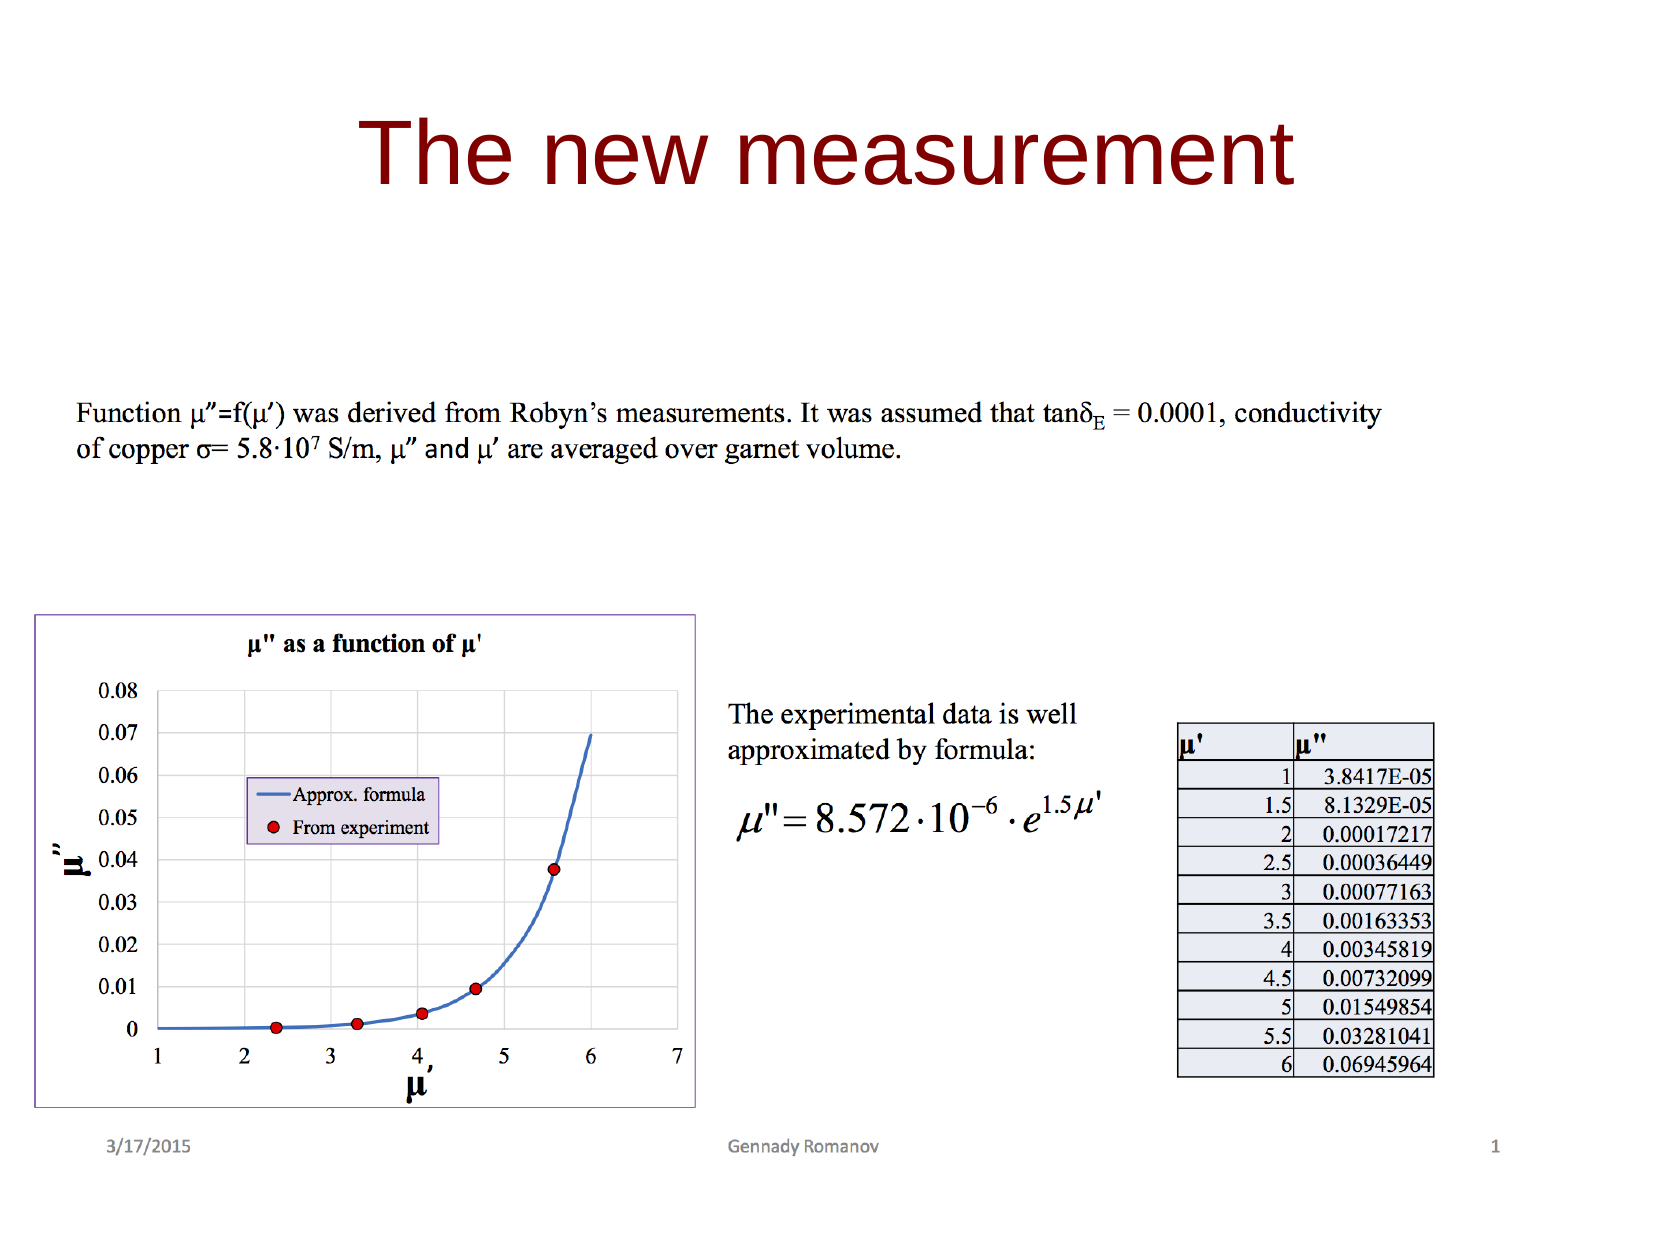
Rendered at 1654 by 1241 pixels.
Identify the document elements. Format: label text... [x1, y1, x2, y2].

title The new measurement [82, 49, 1571, 257]
picture [15, 299, 1591, 1186]
